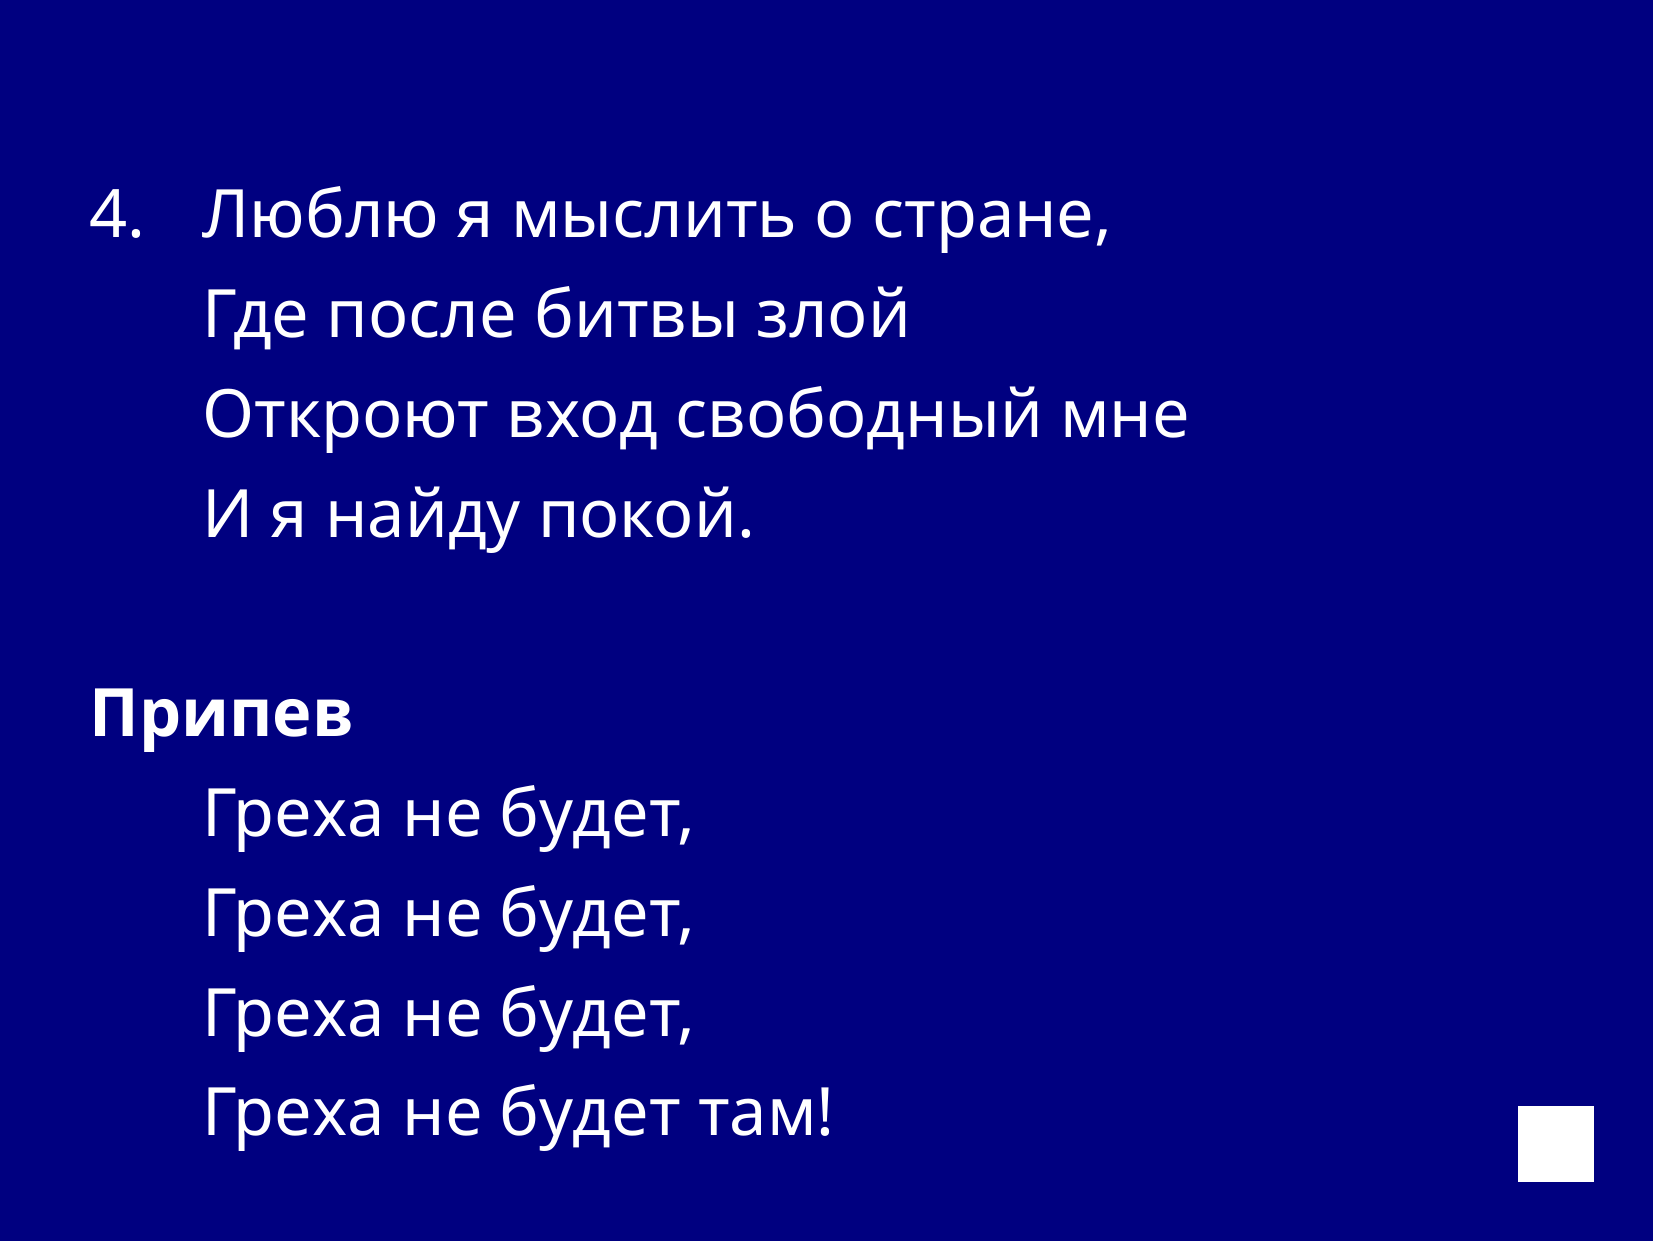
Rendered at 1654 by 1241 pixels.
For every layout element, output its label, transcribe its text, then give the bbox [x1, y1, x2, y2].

text_box 4. Люблю я мыслить о стране, Где после битвы злой Откроют вход свободный мне И я найду покой. Припев Греха не будет, Греха не будет, Греха не будет, Греха не будет там! [75, 150, 1576, 1163]
text_box [1518, 1106, 1594, 1182]
